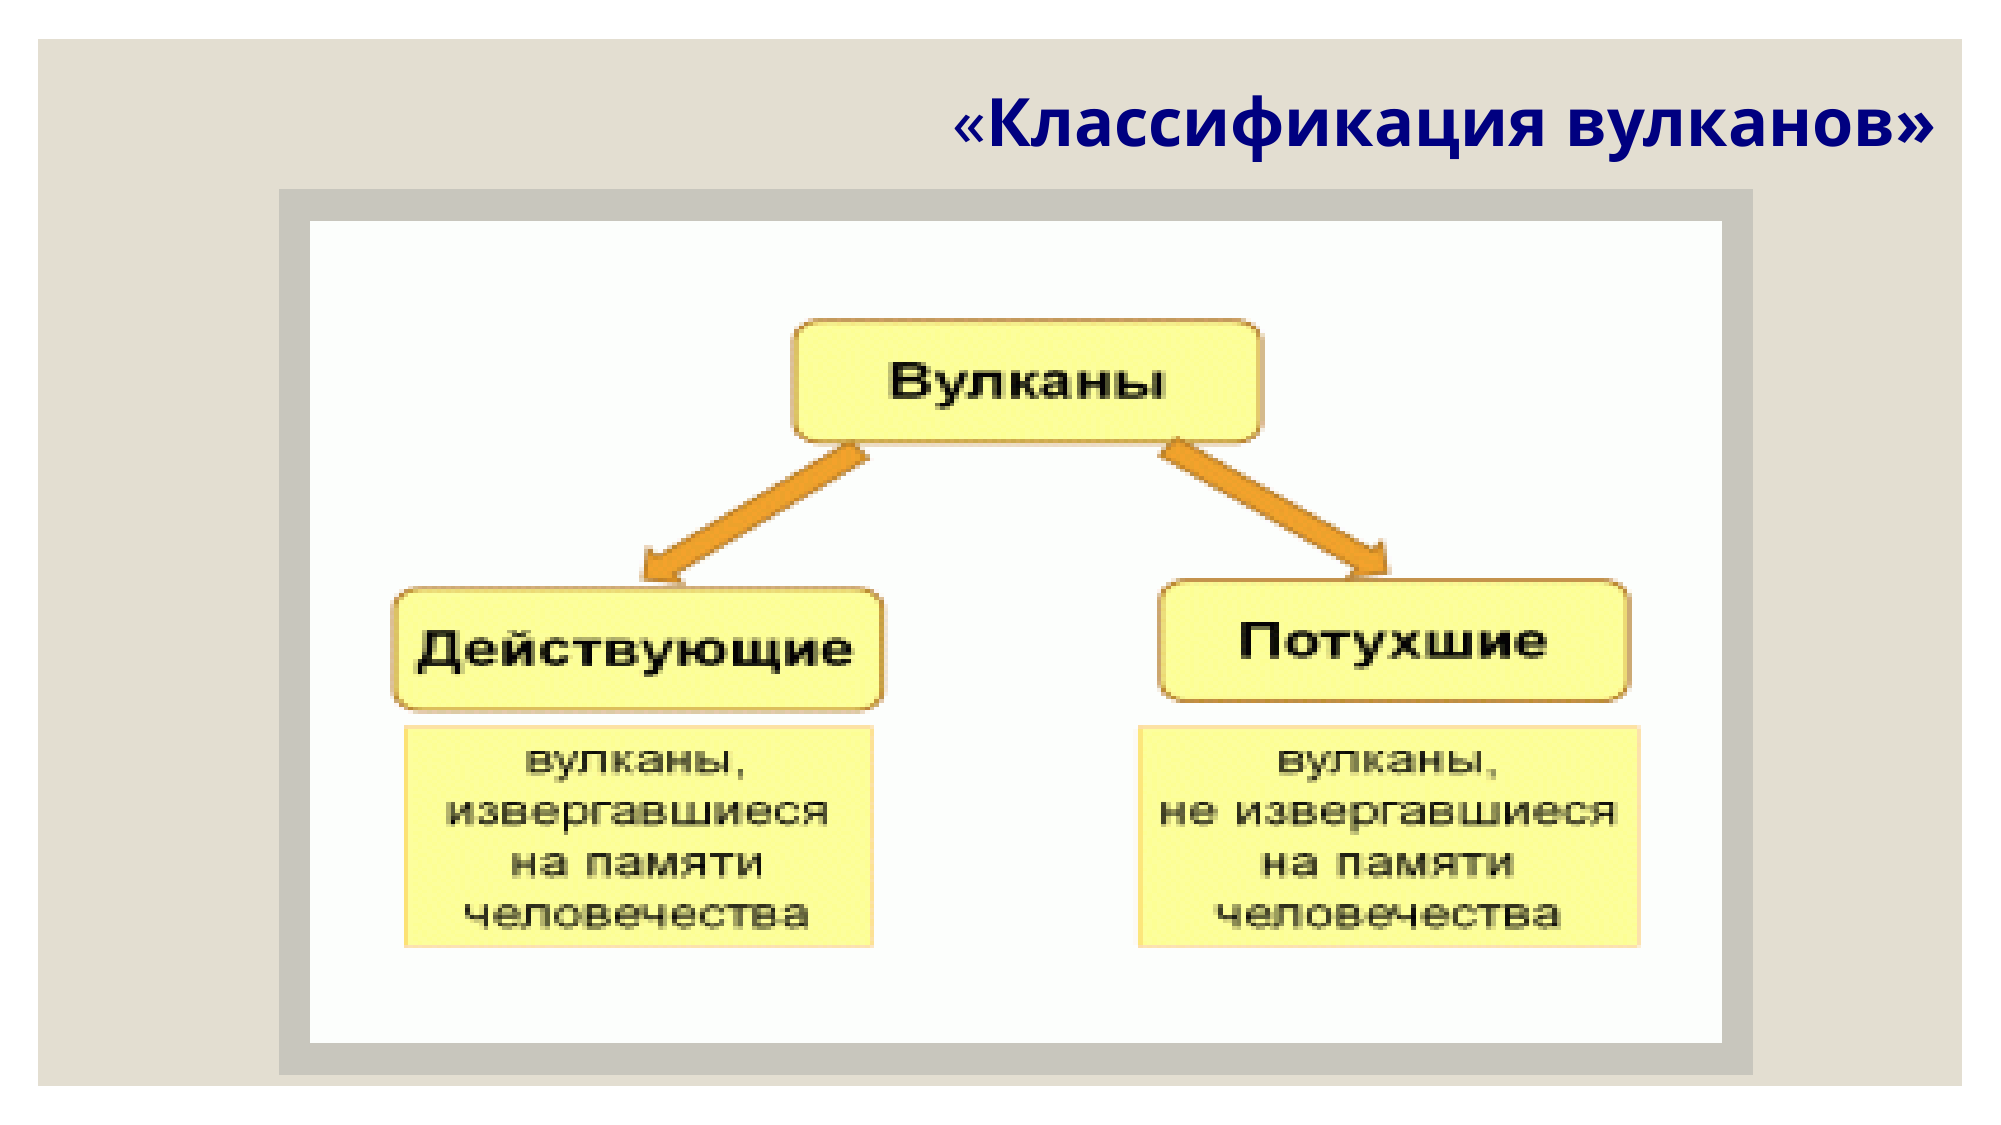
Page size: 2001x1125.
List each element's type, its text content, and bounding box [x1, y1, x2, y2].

title «Классификация вулканов» [937, 59, 2000, 192]
picture [310, 220, 1722, 1044]
